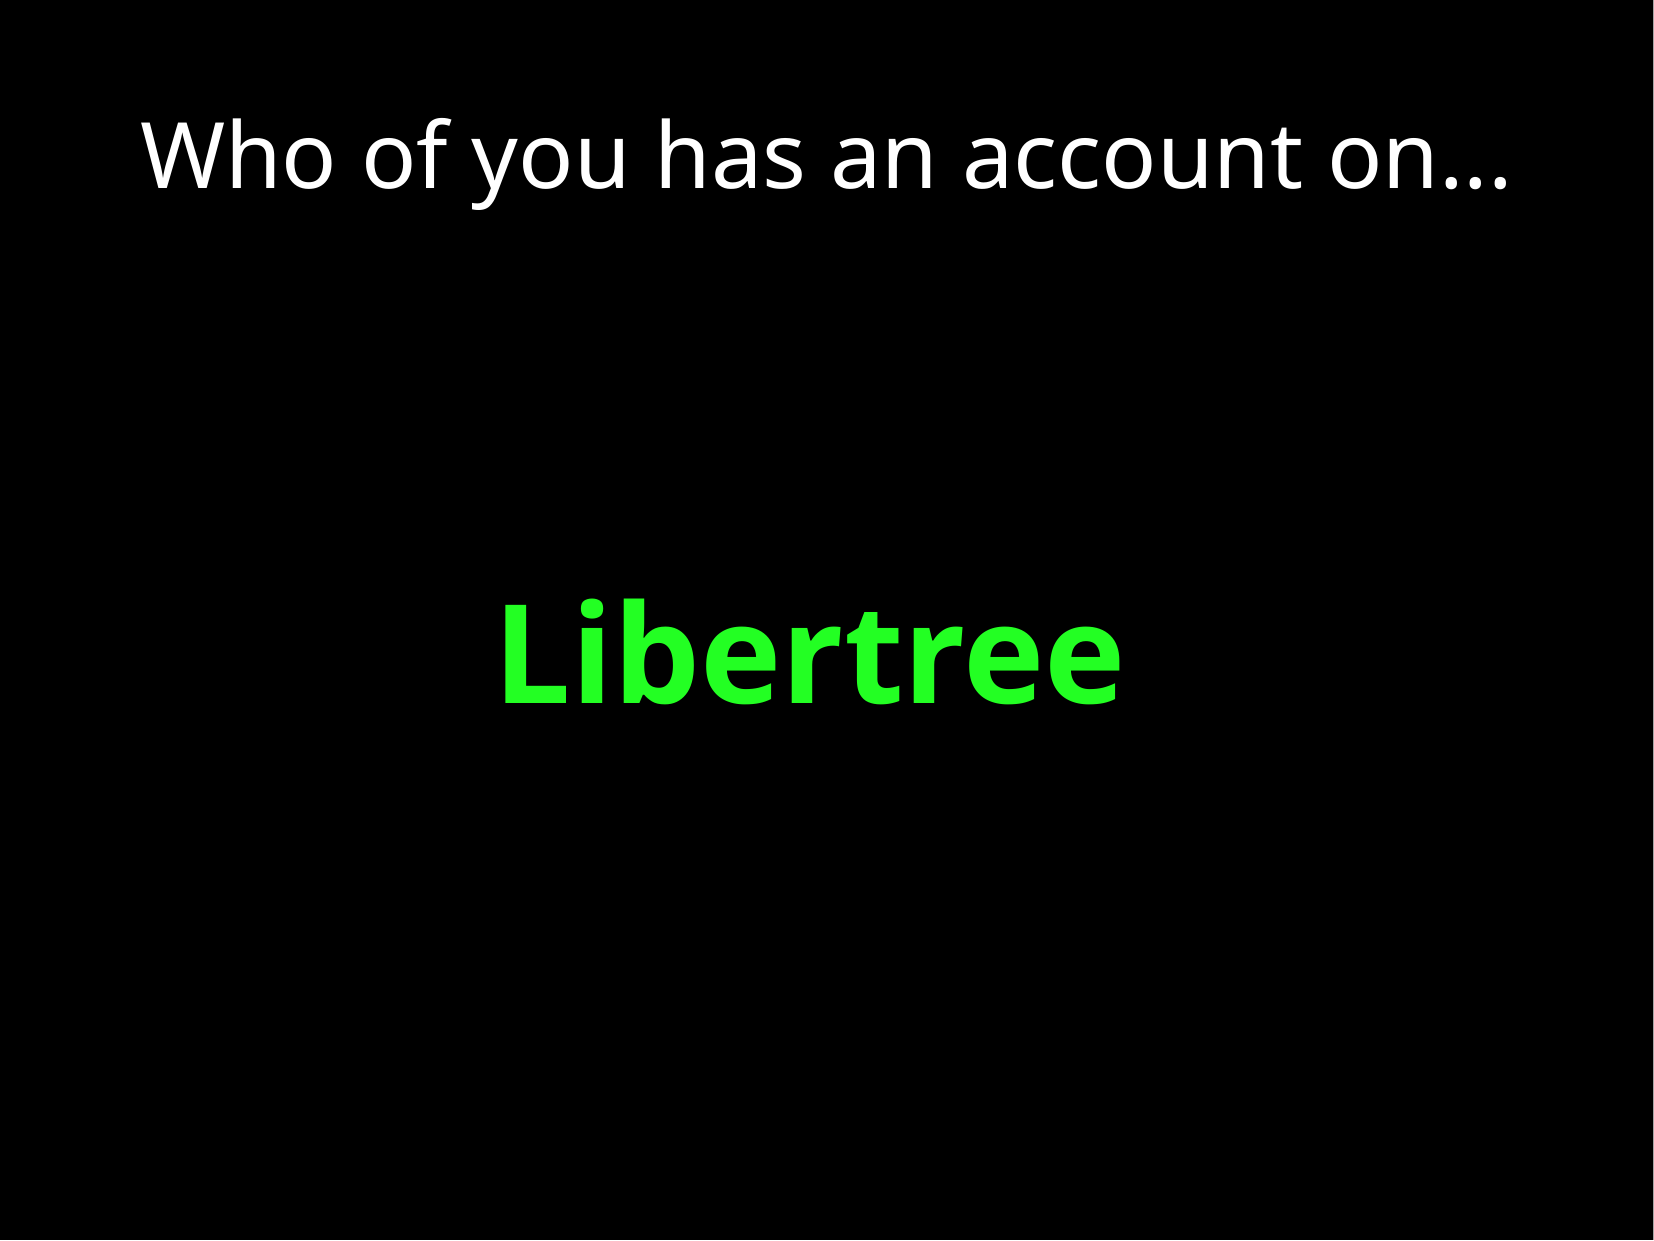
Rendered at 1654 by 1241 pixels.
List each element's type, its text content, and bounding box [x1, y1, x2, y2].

title Who of you has an account on... [82, 49, 1571, 257]
list Libertree [82, 290, 1538, 1010]
